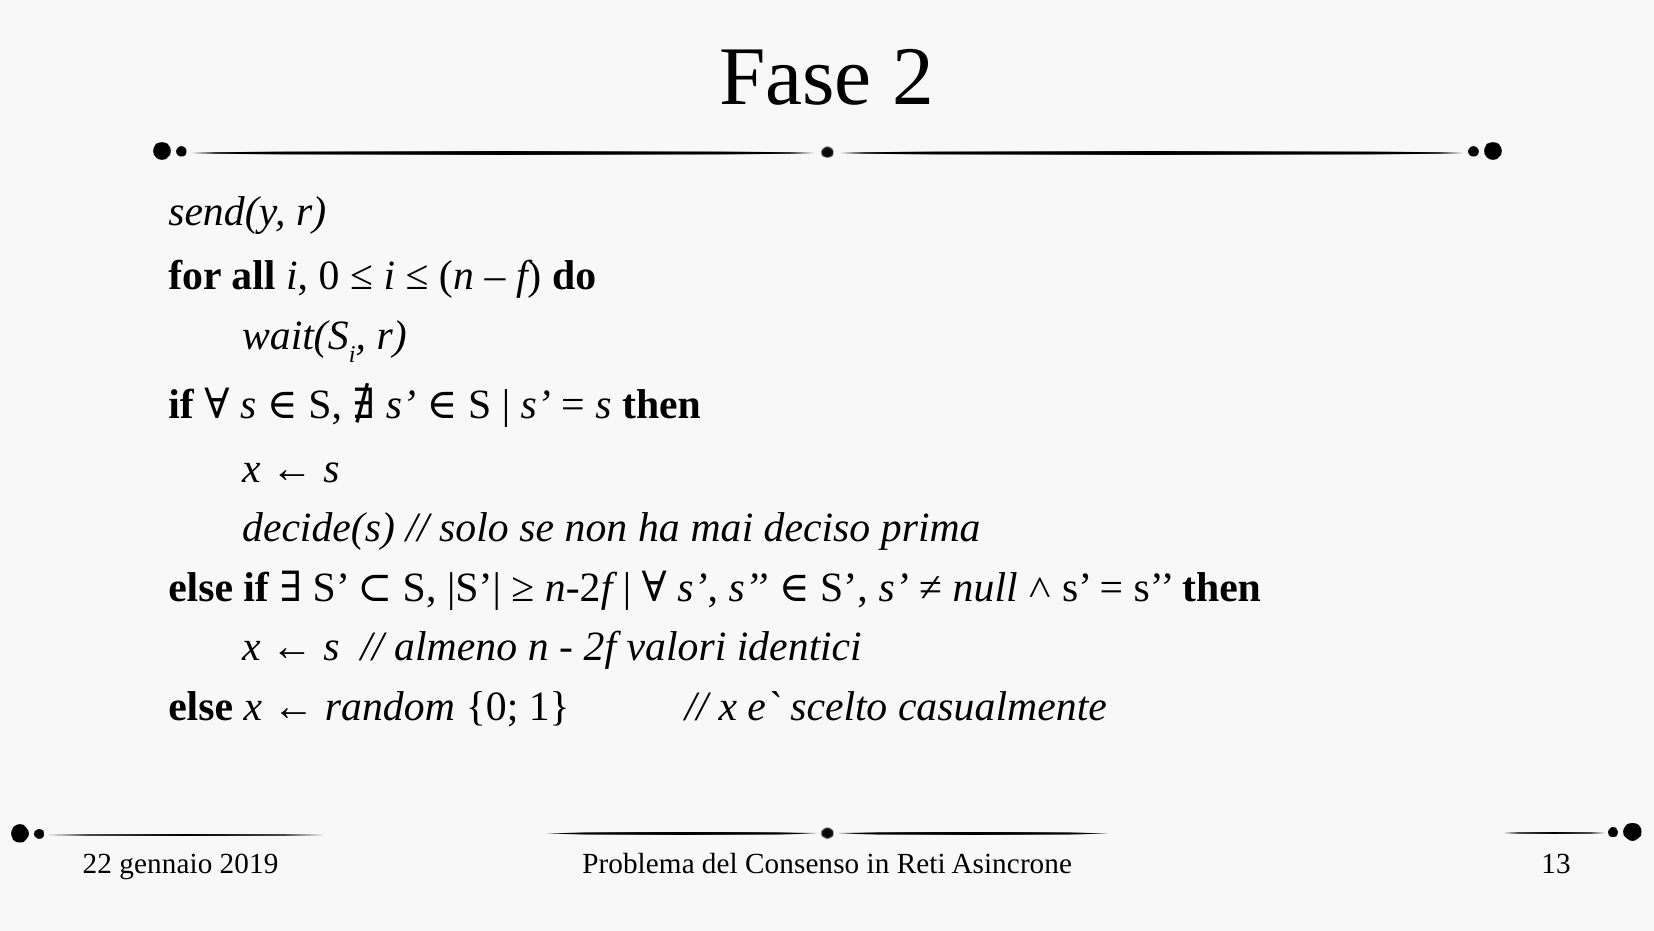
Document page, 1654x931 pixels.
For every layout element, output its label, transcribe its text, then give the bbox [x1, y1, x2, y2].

title Fase 2 [0, 0, 1654, 152]
picture [0, 152, 1654, 931]
text_box send(y, r) for all i, 0 ≤ i ≤ (n – f) do wait(Si, r) if ∀ s ∈ S, ∄ s’ ∈ S | s’ = s then x ← s decide(s) // solo se non ha mai deciso prima else if ∃ S’ ⊂ S, |S’| ≥ n-2f | ∀ s’, s’’ ∈ S’, s’ ≠ null ˄ s’ = s’’ then x ← s // almeno n - 2f valori identici else x ← random {0; 1} // x e` scelto casualmente [153, 181, 1501, 827]
